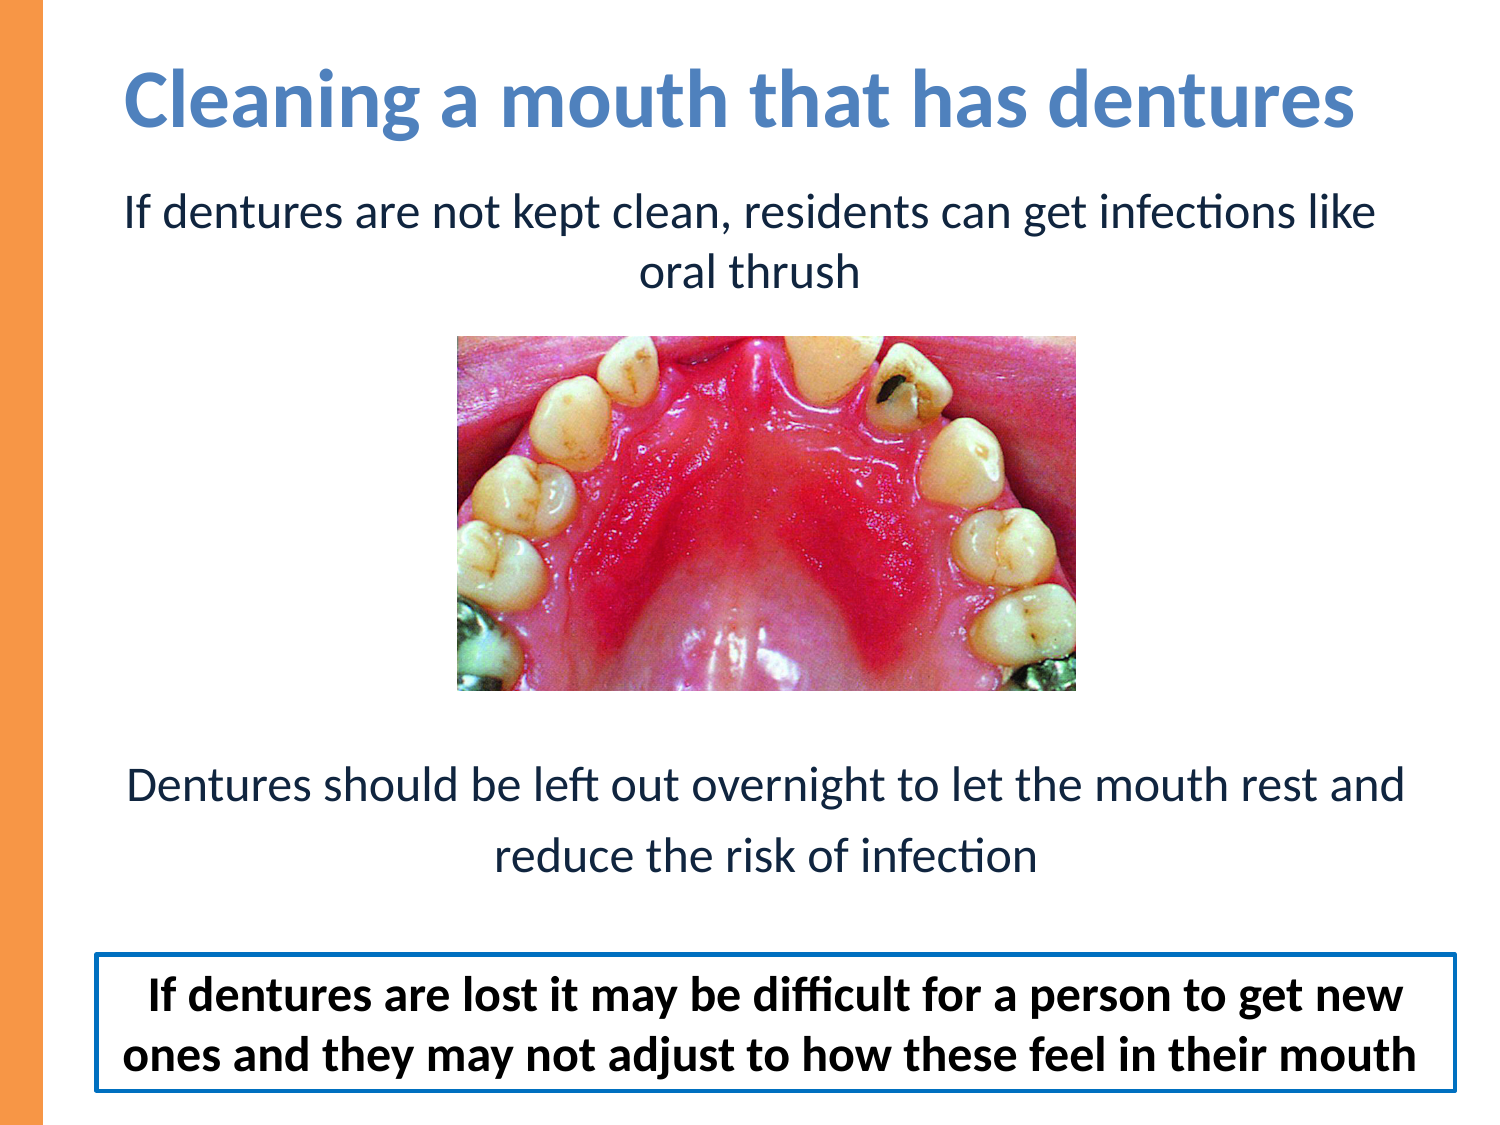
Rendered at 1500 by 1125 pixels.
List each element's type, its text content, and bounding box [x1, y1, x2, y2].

text_box If dentures are lost it may be difficult for a person to get new ones and they may not adjust to how these feel in their mouth [96, 954, 1456, 1091]
picture [457, 336, 1076, 691]
list If dentures are not kept clean, residents can get infections like oral thrush [75, 188, 1426, 914]
text_box [0, 0, 41, 1125]
text_box Dentures should be left out overnight to let the mouth rest and reduce the risk of infection [100, 731, 1432, 952]
text_box Cleaning a mouth that has dentures [75, 0, 1426, 188]
